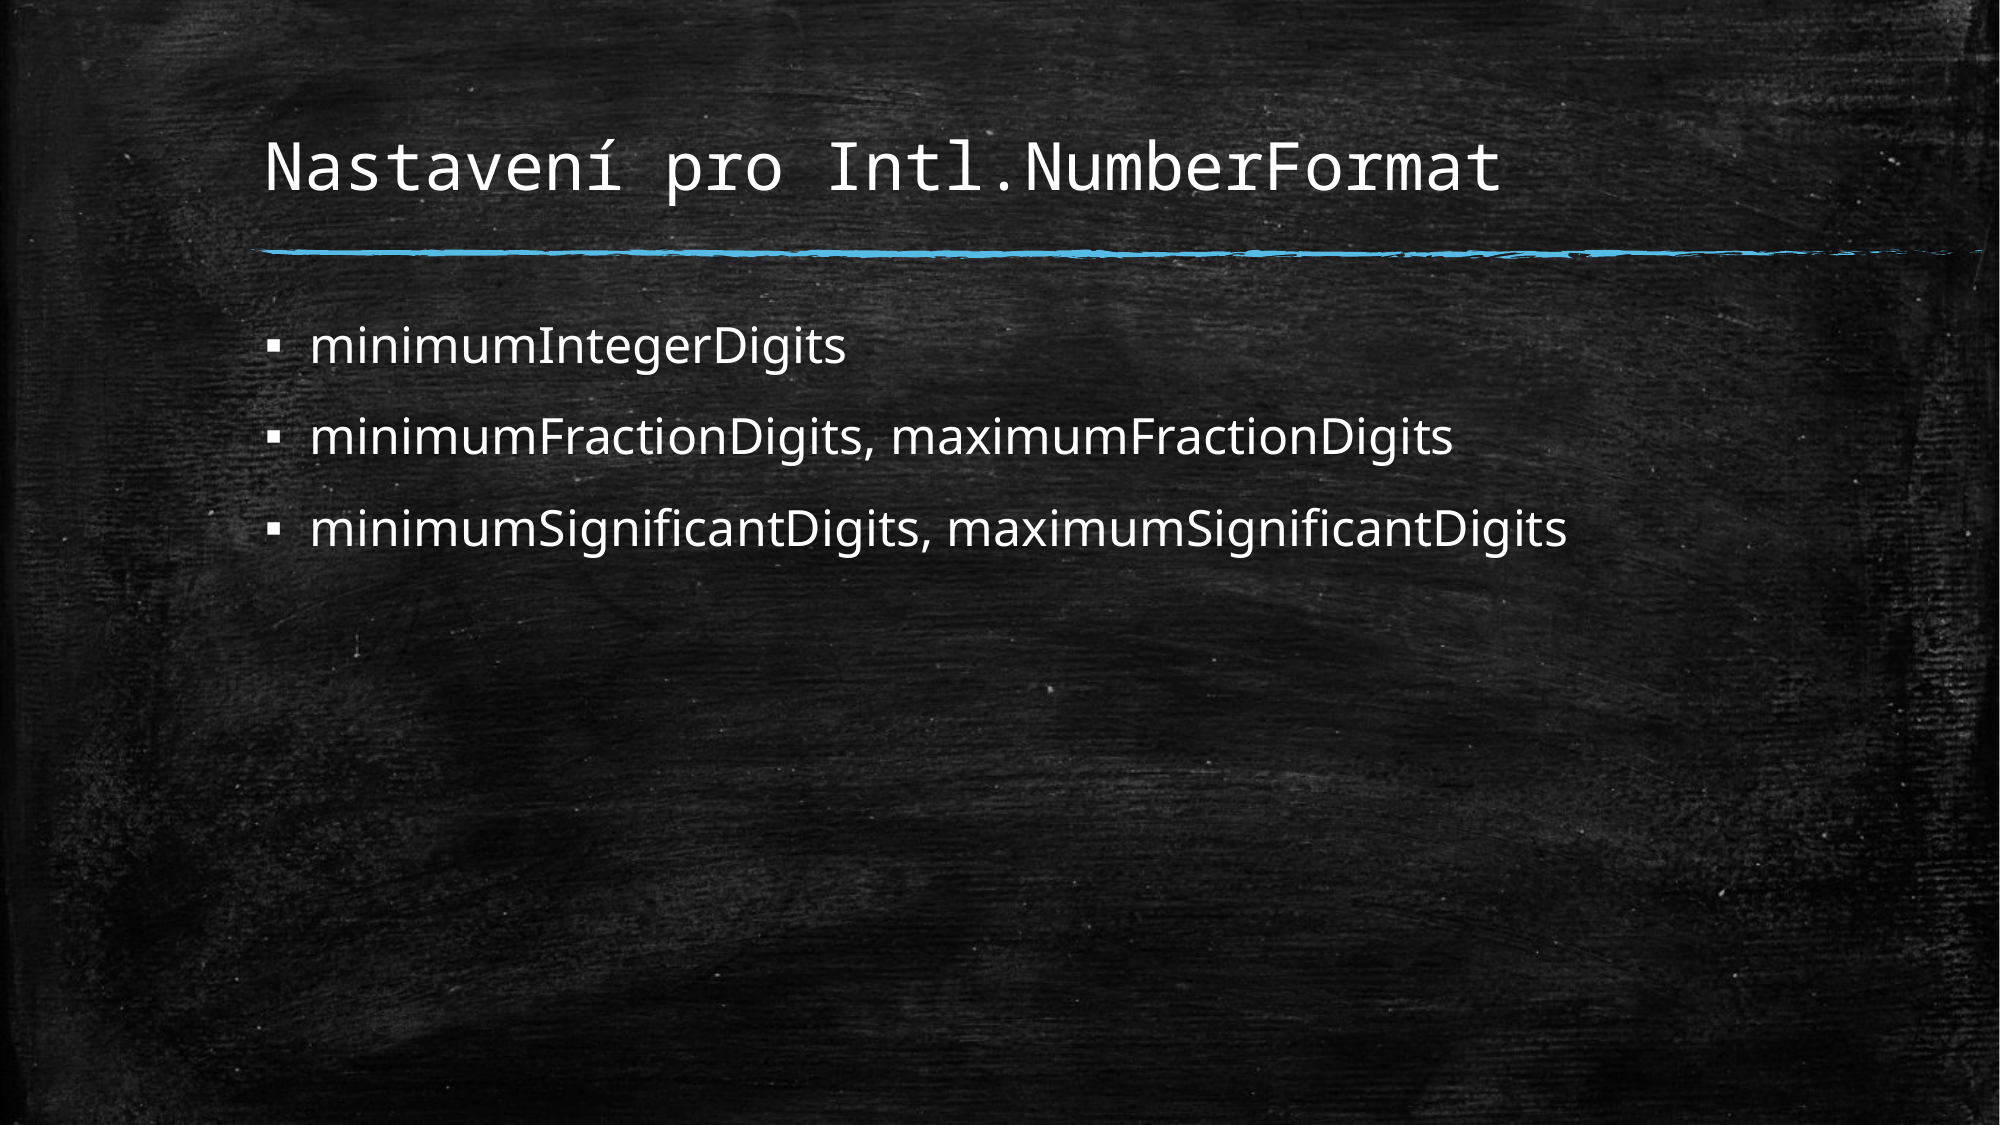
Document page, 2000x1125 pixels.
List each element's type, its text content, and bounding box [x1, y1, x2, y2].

list minimumIntegerDigits minimumFractionDigits, maximumFractionDigits minimumSignificantDigits, maximumSignificantDigits [249, 312, 1750, 1013]
title Nastavení pro Intl.NumberFormat [249, 45, 1750, 213]
picture [0, 0, 2000, 1125]
